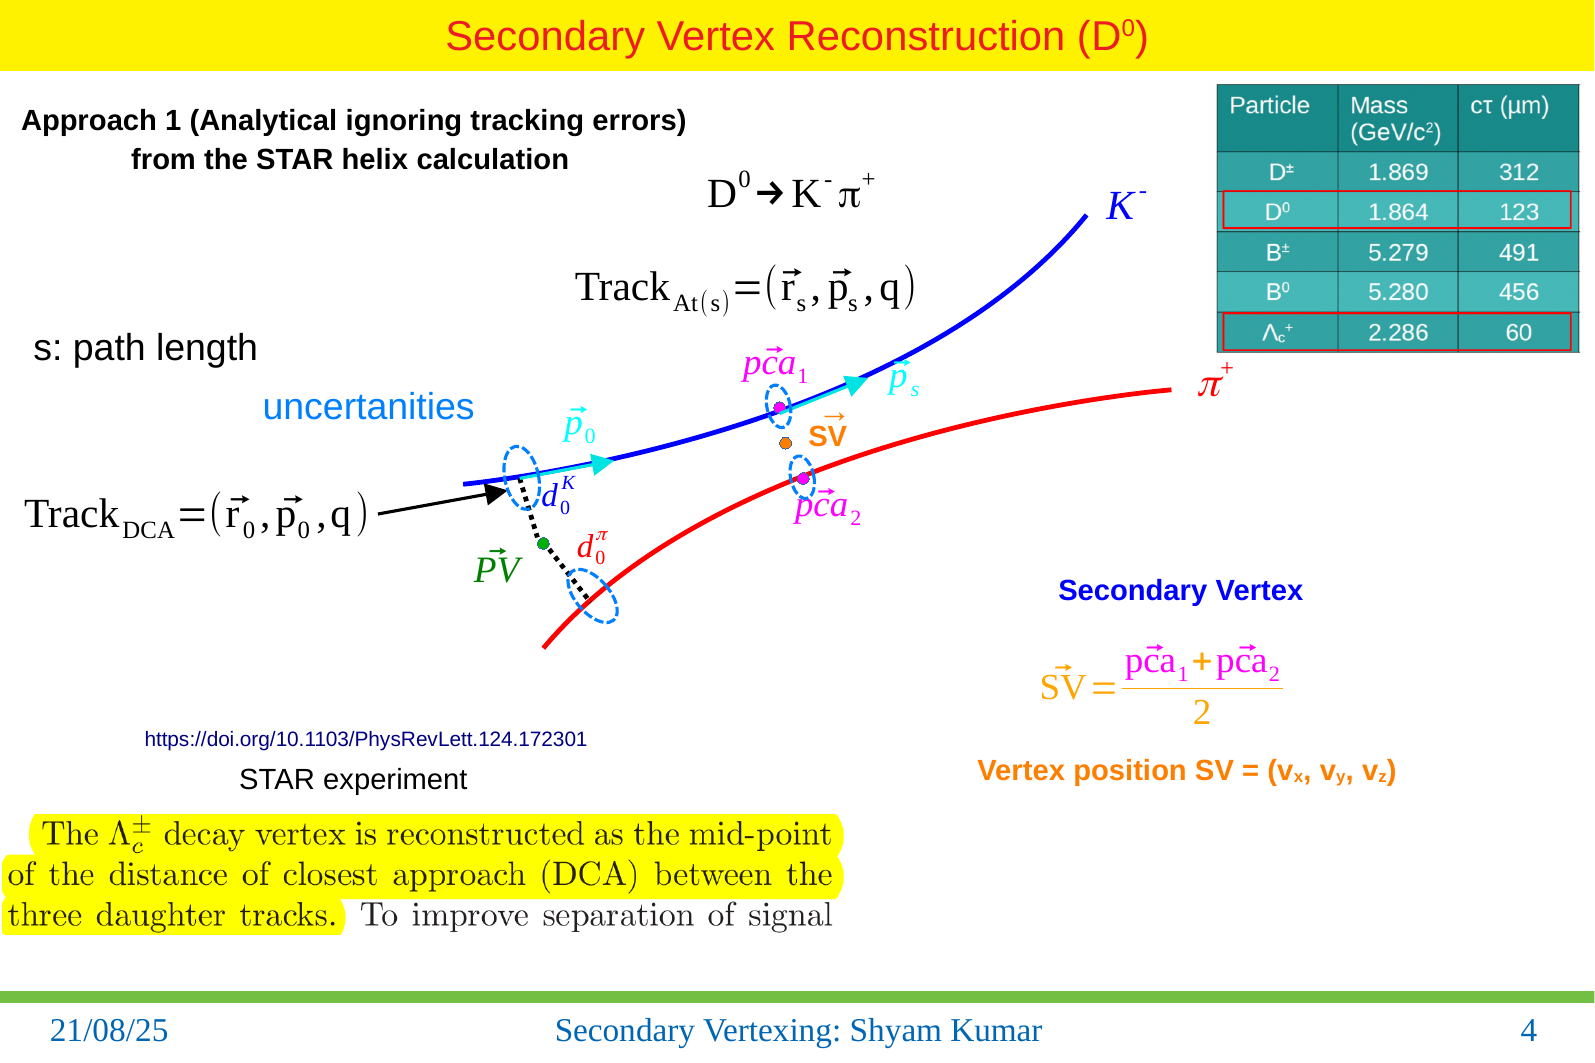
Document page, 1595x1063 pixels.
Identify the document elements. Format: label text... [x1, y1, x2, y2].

chart [700, 165, 883, 218]
chart [466, 544, 532, 591]
text_box [537, 537, 550, 550]
title Secondary Vertex Reconstruction (D0) [0, 0, 1595, 71]
chart [733, 342, 815, 389]
text_box [773, 401, 786, 414]
picture [2, 814, 851, 935]
chart [879, 355, 926, 402]
chart [535, 472, 583, 519]
text_box [797, 472, 810, 484]
text_box Approach 1 (Analytical ignoring tracking errors) from the STAR helix calculation [0, 96, 721, 184]
text_box uncertanities [248, 378, 508, 477]
text_box → [803, 385, 872, 438]
chart [555, 402, 603, 449]
text_box https://doi.org/10.1103/PhysRevLett.124.172301 [129, 720, 603, 807]
text_box Secondary Vertex [992, 566, 1371, 648]
picture [1208, 79, 1583, 355]
text_box STAR experiment [224, 755, 483, 804]
text_box s: path length [18, 318, 338, 460]
chart [16, 490, 375, 544]
text_box → [803, 385, 843, 402]
chart [785, 484, 868, 531]
text_box Vertex position SV = (vx, vy, vz) [962, 746, 1436, 804]
chart [1188, 354, 1241, 400]
chart [570, 527, 614, 570]
chart [566, 263, 923, 319]
text_box SV [793, 412, 863, 461]
text_box [779, 437, 792, 450]
chart [1033, 648, 1291, 733]
chart [1098, 177, 1154, 229]
